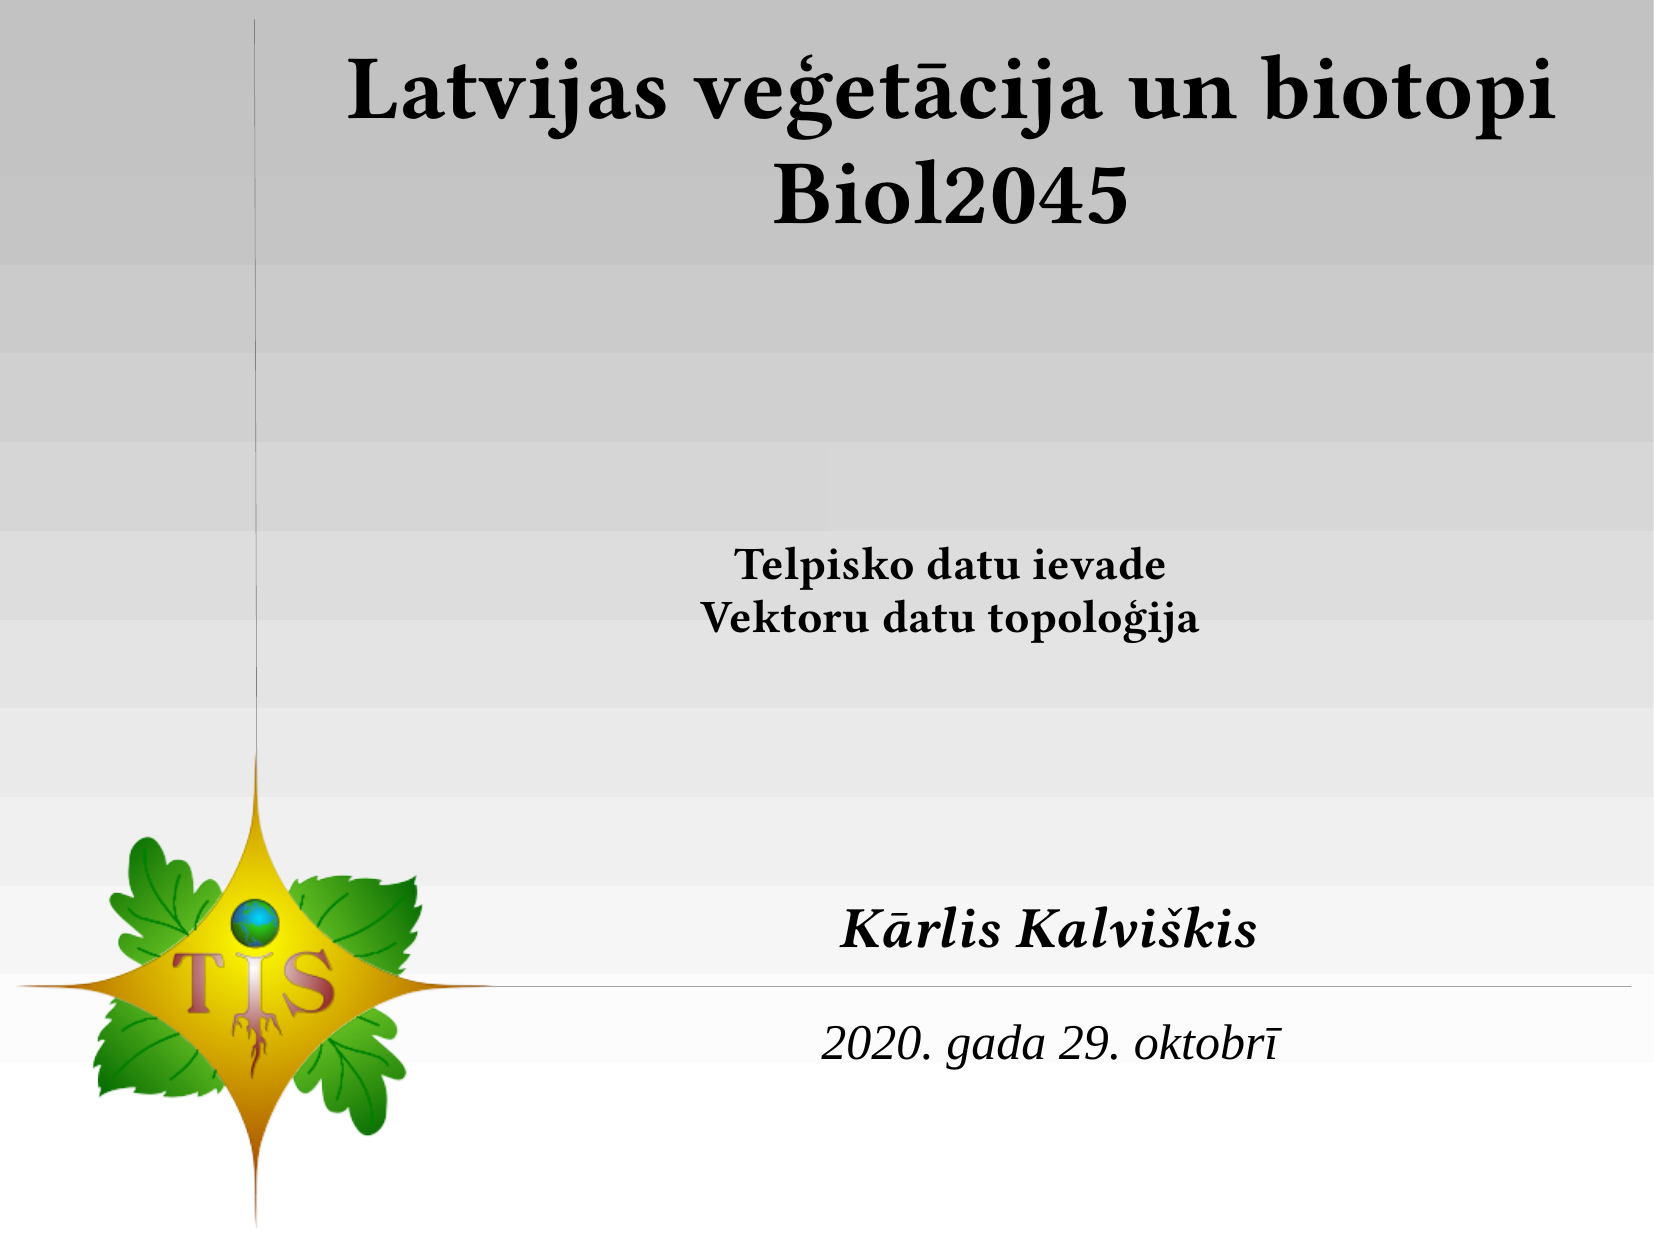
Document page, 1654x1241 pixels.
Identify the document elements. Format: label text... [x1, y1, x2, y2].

text_box 2020. gada 29. oktobrī [556, 1007, 1544, 1113]
picture [0, 0, 1654, 1241]
title Telpisko datu ievade Vektoru datu topoloģija [295, 324, 1607, 857]
